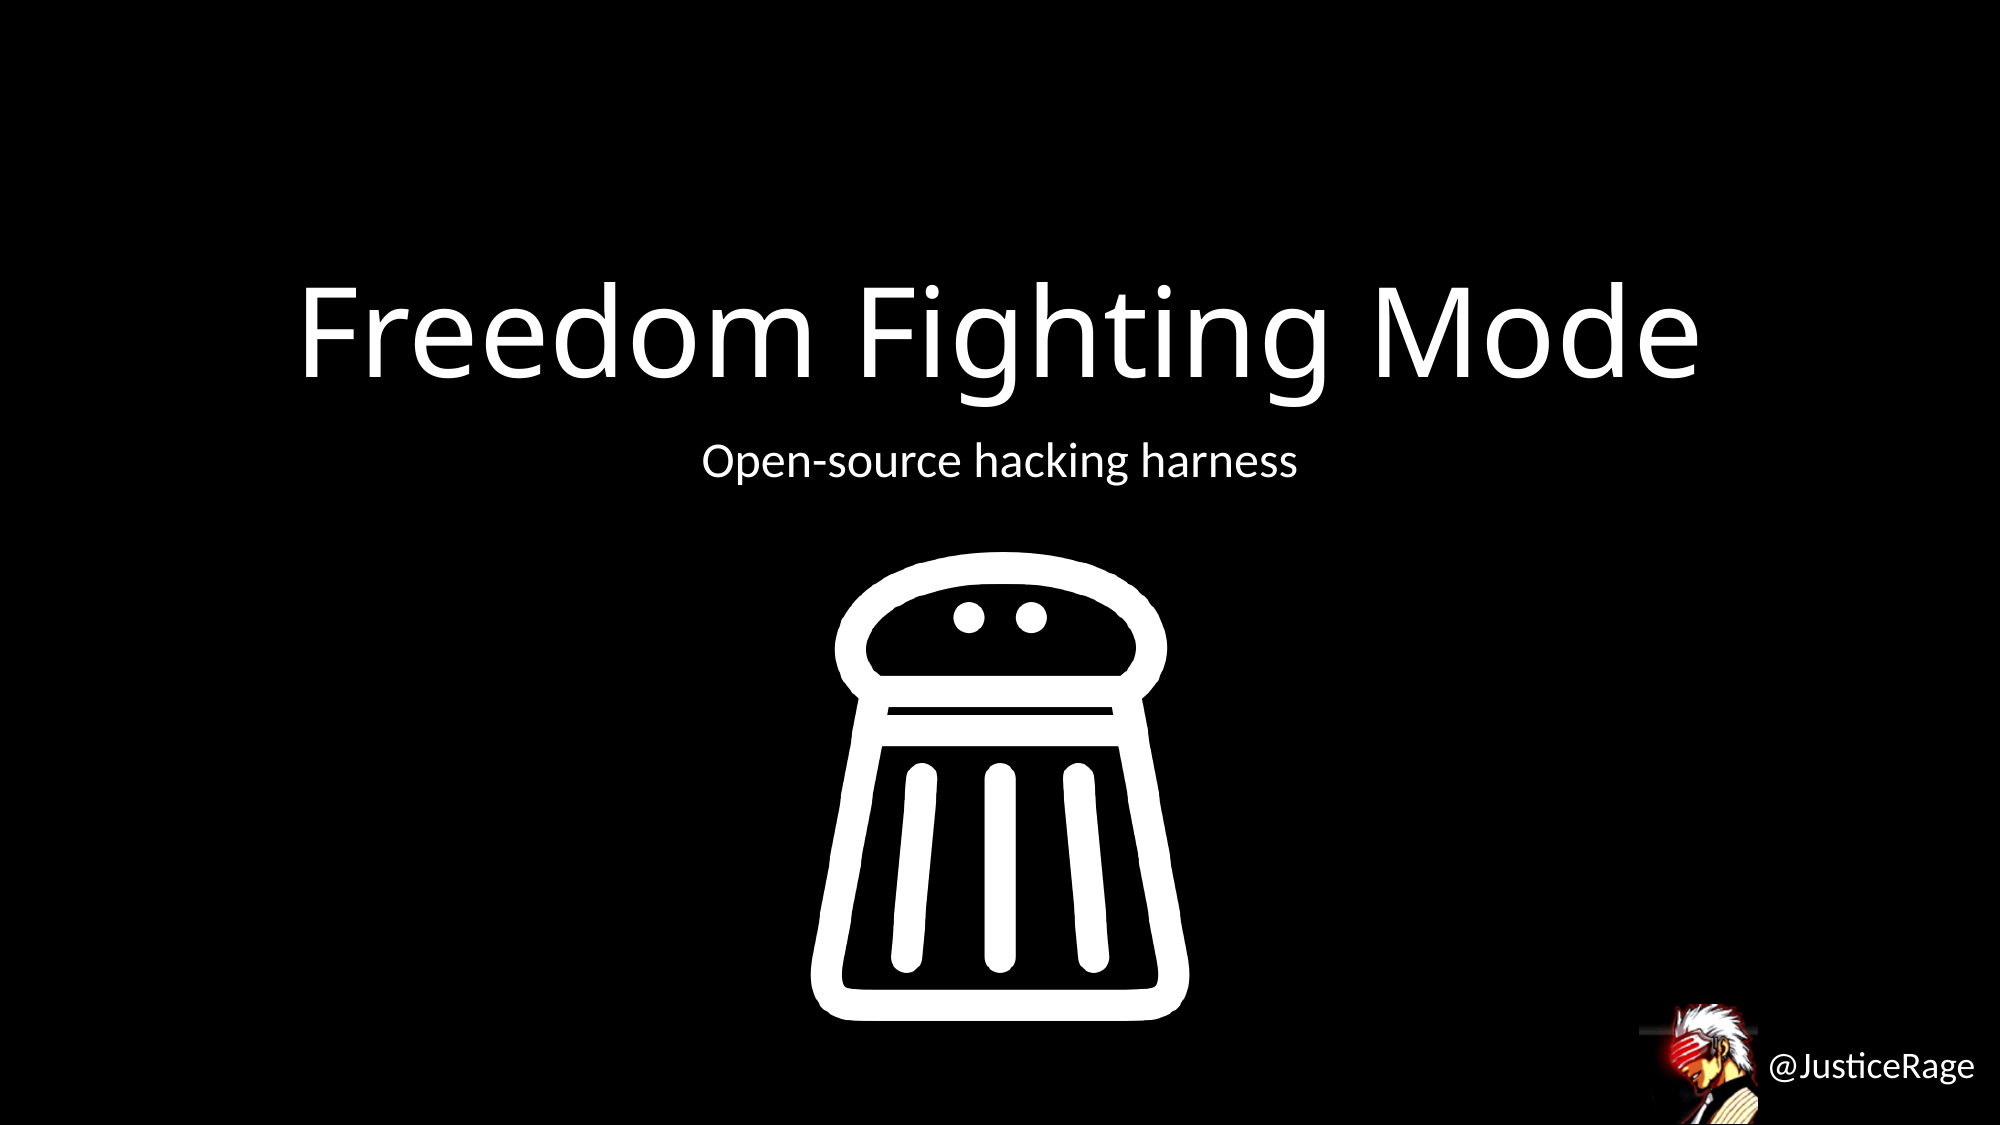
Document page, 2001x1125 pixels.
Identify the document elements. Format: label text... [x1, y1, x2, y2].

picture [766, 552, 1234, 1021]
picture [1639, 1004, 1758, 1124]
title Freedom Fighting Mode [249, 165, 1750, 412]
text_box @JusticeRage [1758, 1034, 1991, 1094]
subtitle Open-source hacking harness [249, 427, 1750, 699]
